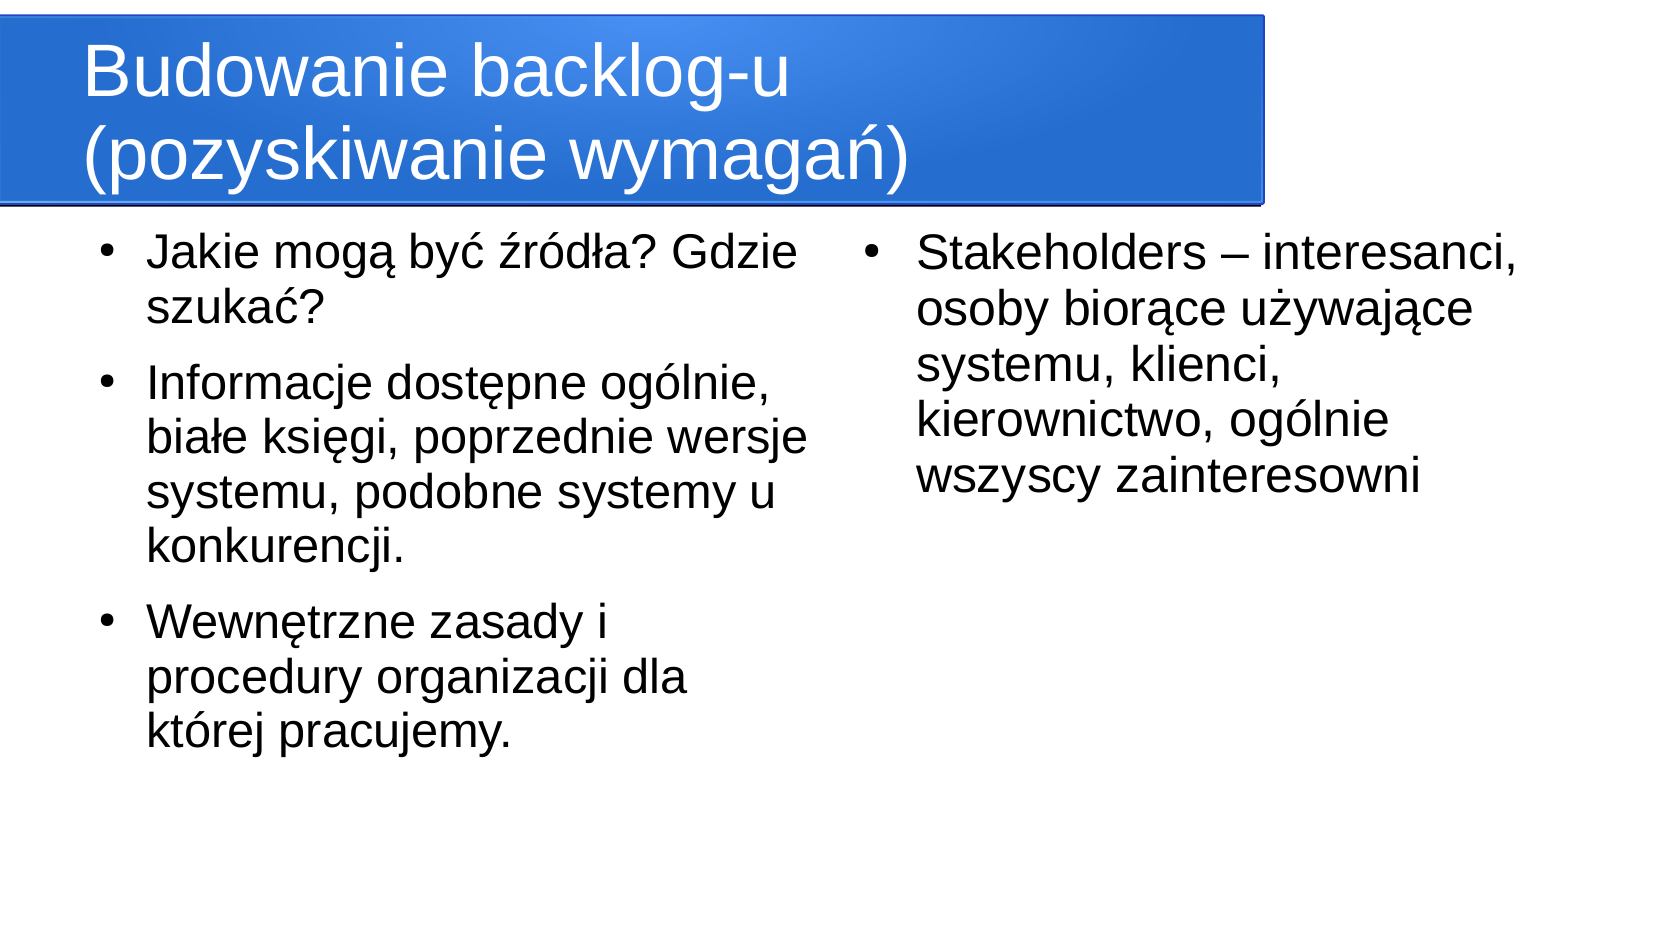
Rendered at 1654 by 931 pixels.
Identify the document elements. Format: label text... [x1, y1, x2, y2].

title Budowanie backlog-u (pozyskiwanie wymagań) [82, 29, 1235, 196]
list Stakeholders – interesanci, osoby biorące używające systemu, klienci, kierownictwo, ogólnie wszyscy zainteresowni [845, 224, 1572, 764]
list Jakie mogą być źródła? Gdzie szukać? Informacje dostępne ogólnie, białe księgi, poprzednie wersje systemu, podobne systemy u konkurencji. Wewnętrzne zasady i procedury organizacji dla której pracujemy. [82, 224, 809, 764]
